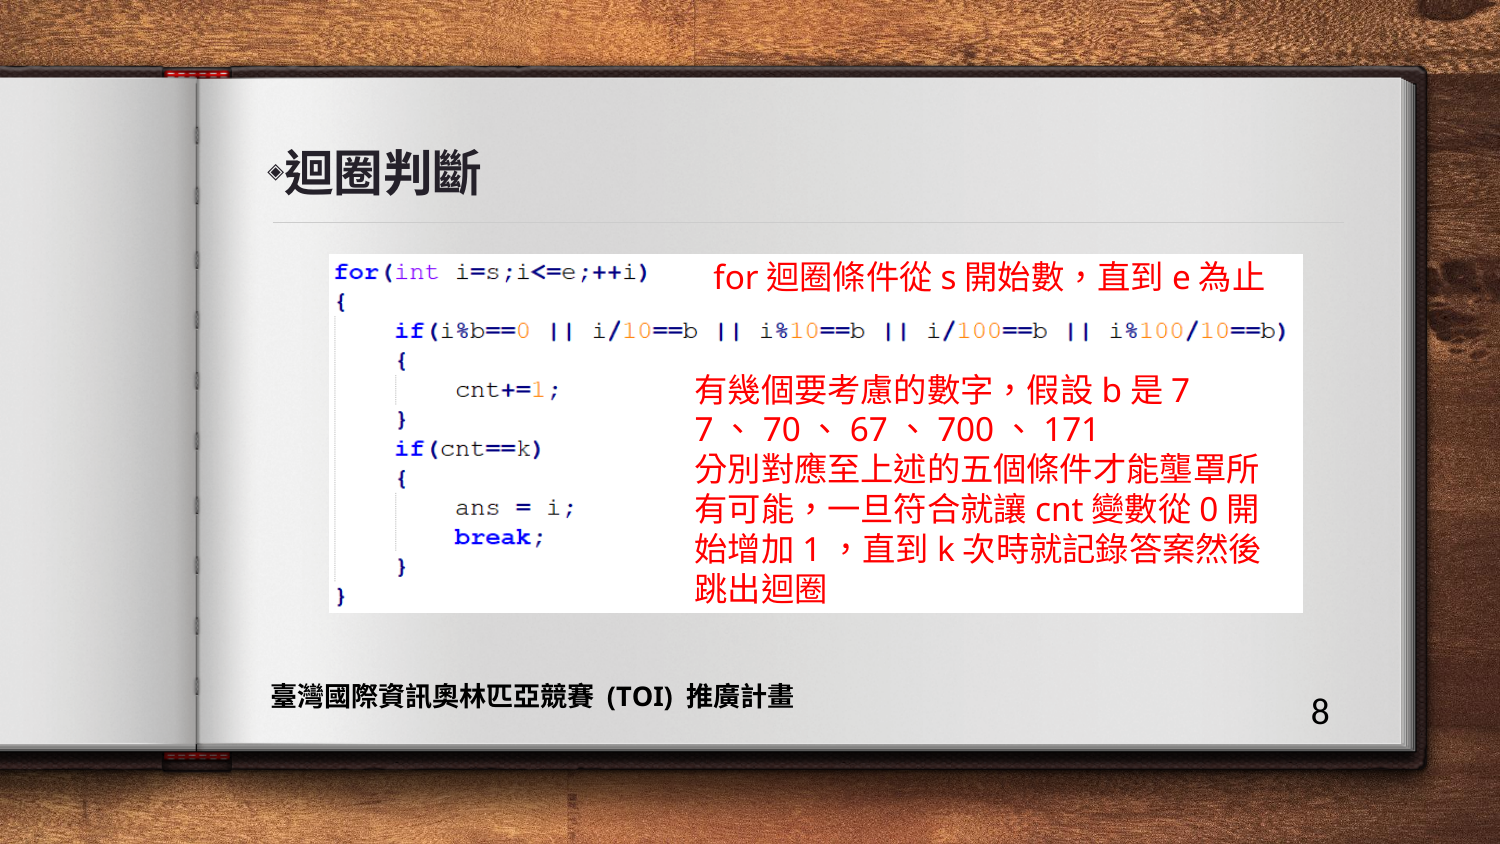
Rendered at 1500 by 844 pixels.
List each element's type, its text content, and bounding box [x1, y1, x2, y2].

list 迴圈判斷 [252, 126, 1194, 216]
text_box [1295, 672, 1386, 737]
text_box 有幾個要考慮的數字，假設b是7 7、70、67、700、171 分別對應至上述的五個條件才能壟罩所有可能，一旦符合就讓cnt變數從0開始增加1，直到k次時就記錄答案然後跳出迴圈 [679, 361, 1278, 619]
picture [329, 255, 1303, 613]
text_box for迴圈條件從s開始數，直到e為止 [698, 248, 1296, 304]
